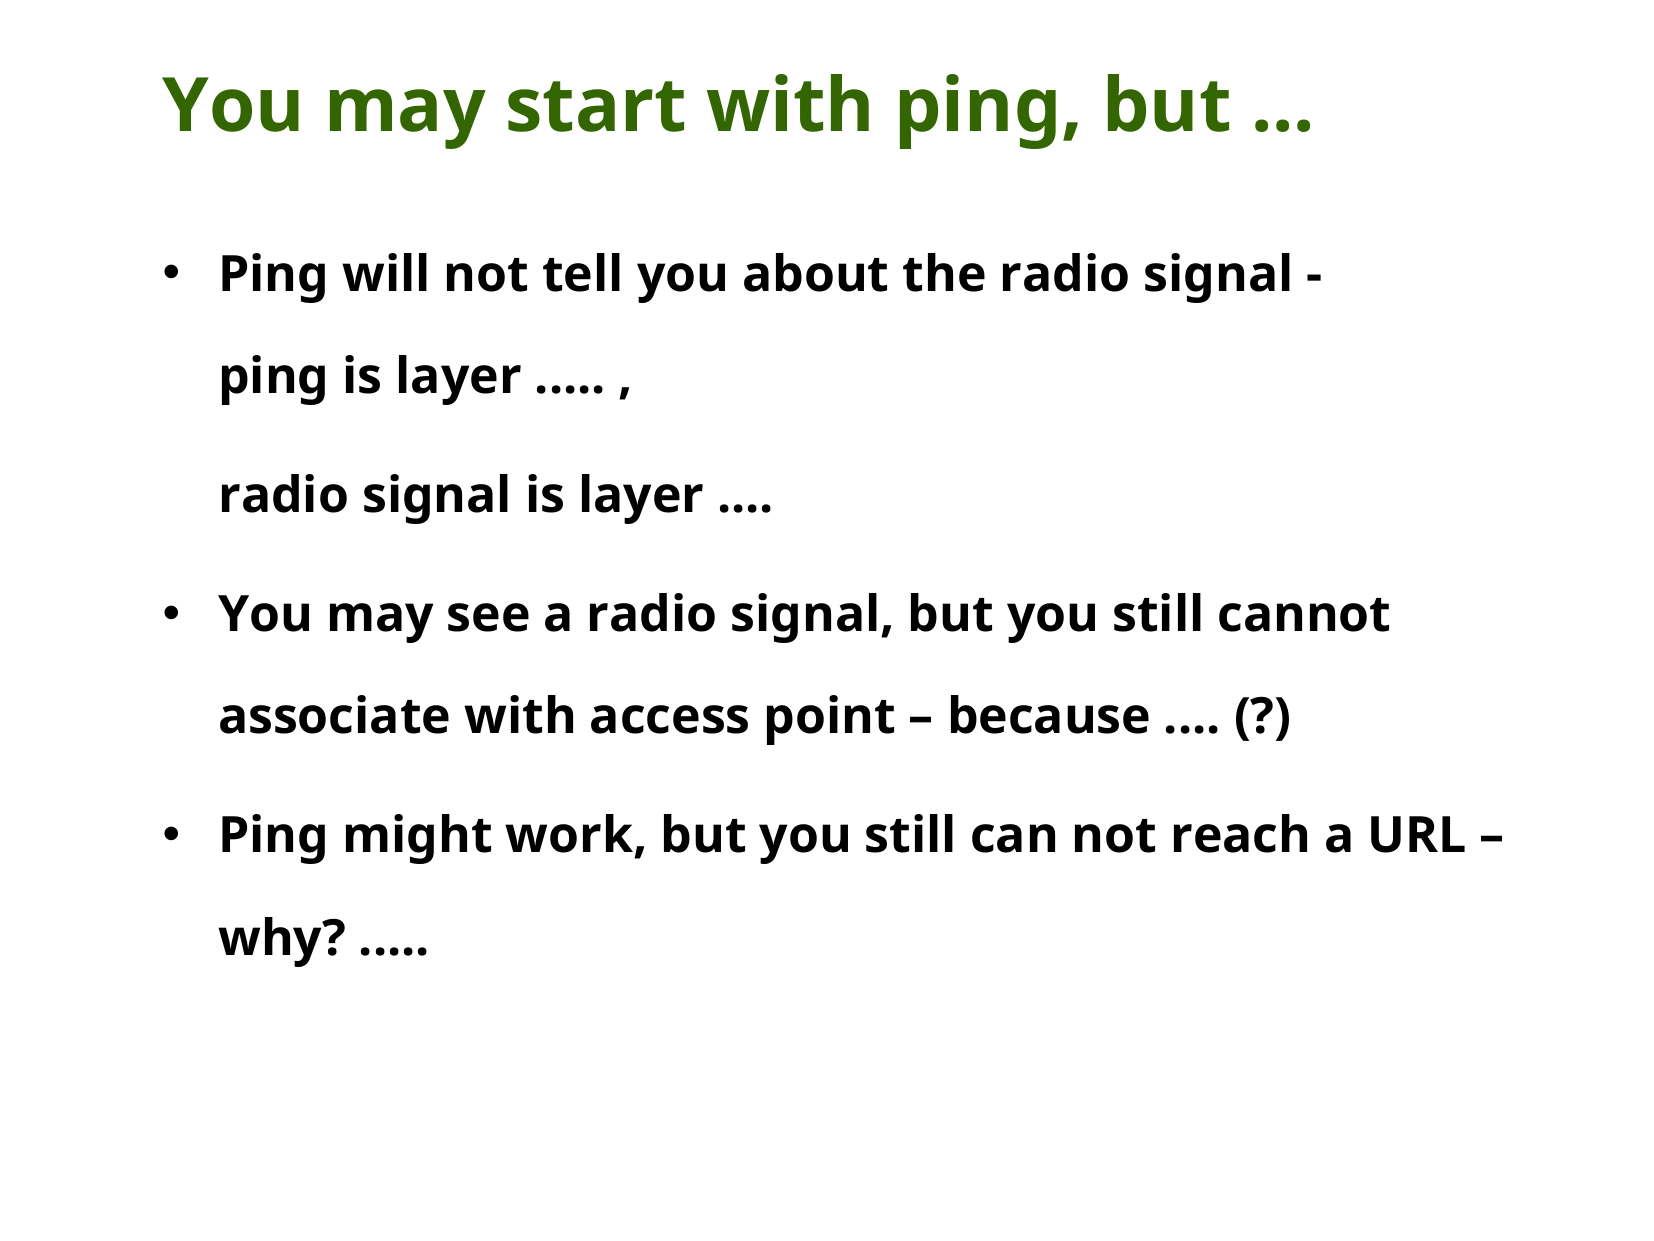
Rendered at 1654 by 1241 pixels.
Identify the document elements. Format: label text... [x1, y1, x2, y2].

title You may start with ping, but ... [147, 29, 1536, 178]
list Ping will not tell you about the radio signal - ping is layer ..... , radio signal is layer .... You may see a radio signal, but you still cannot associate with access point – because .... (?) Ping might work, but you still can not reach a URL – why? ..... [147, 195, 1643, 940]
